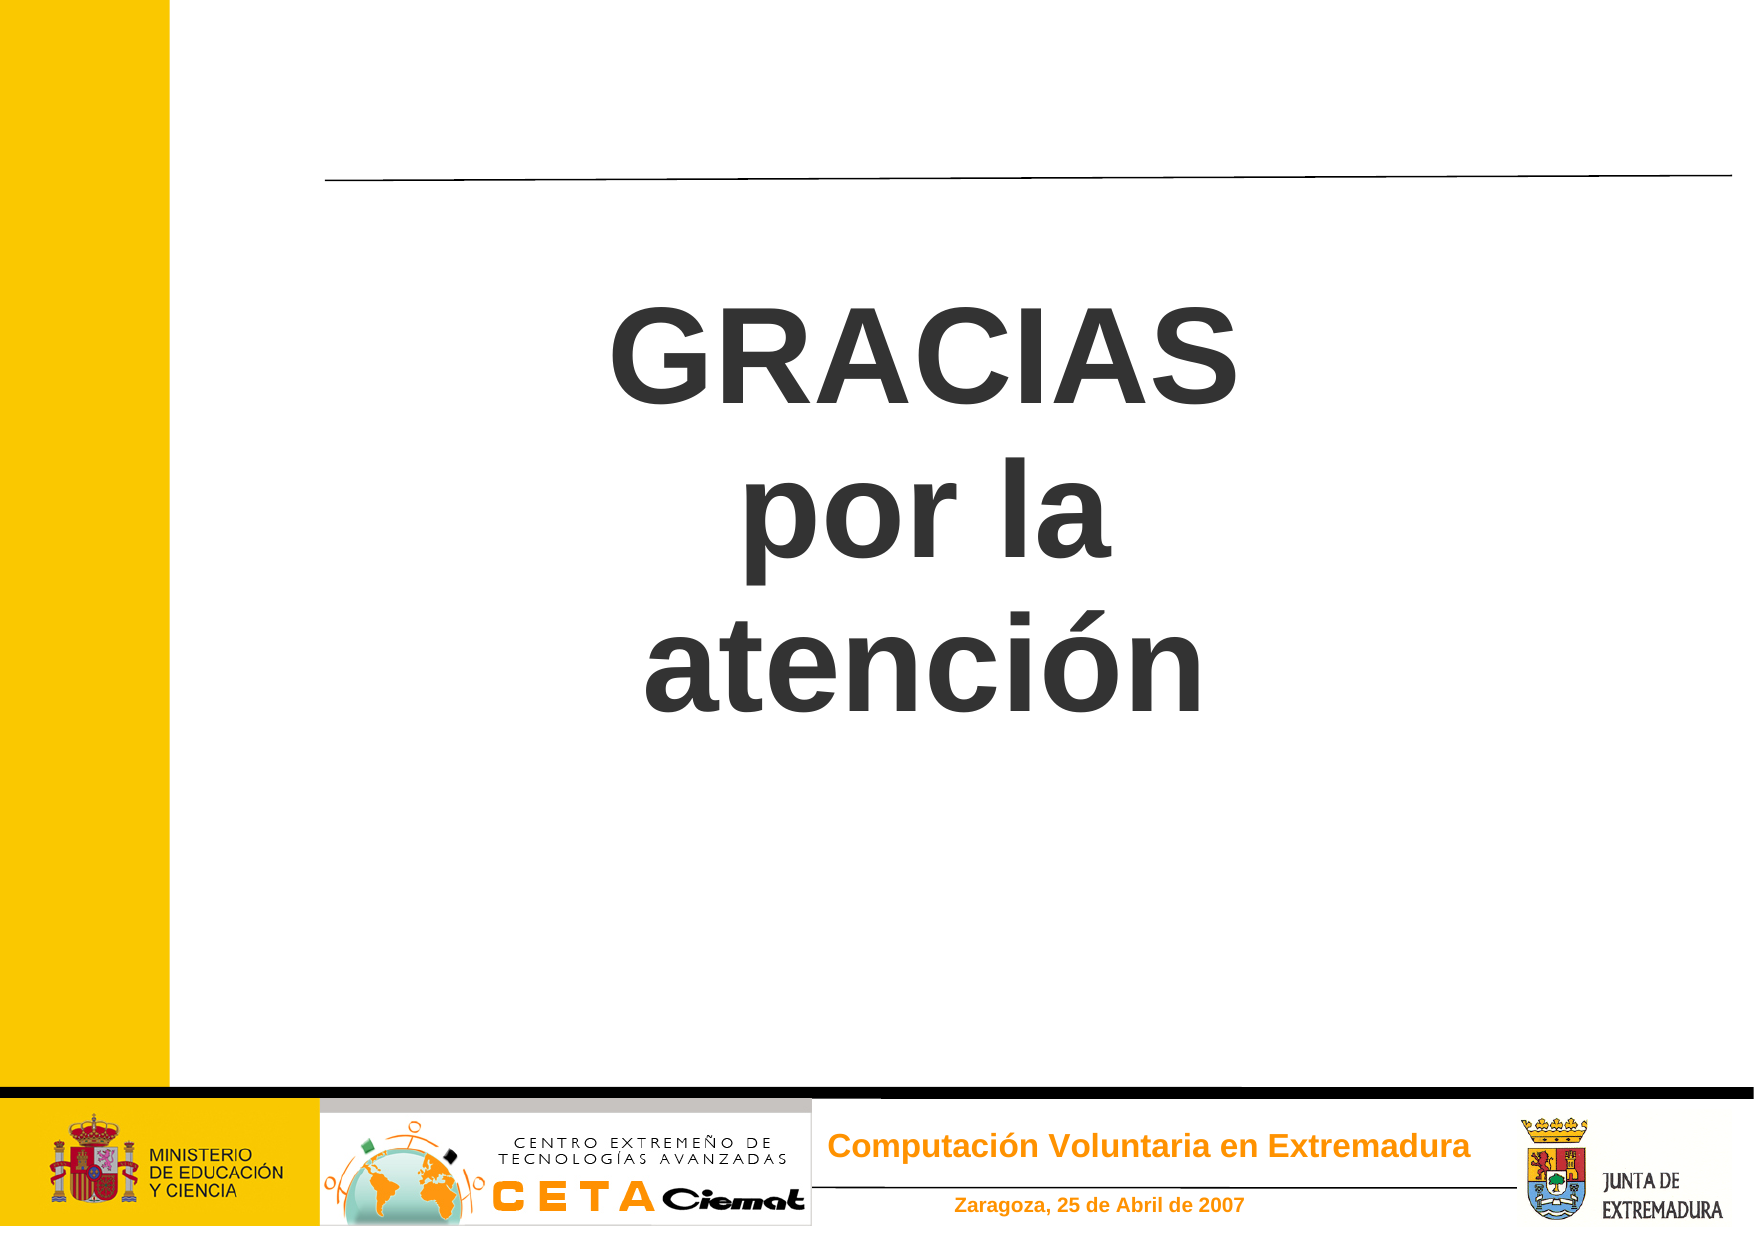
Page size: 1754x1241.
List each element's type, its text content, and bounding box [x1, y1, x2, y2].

picture [1517, 1109, 1732, 1227]
picture [0, 1098, 812, 1226]
title GRACIAS por la atención [600, 262, 1250, 758]
